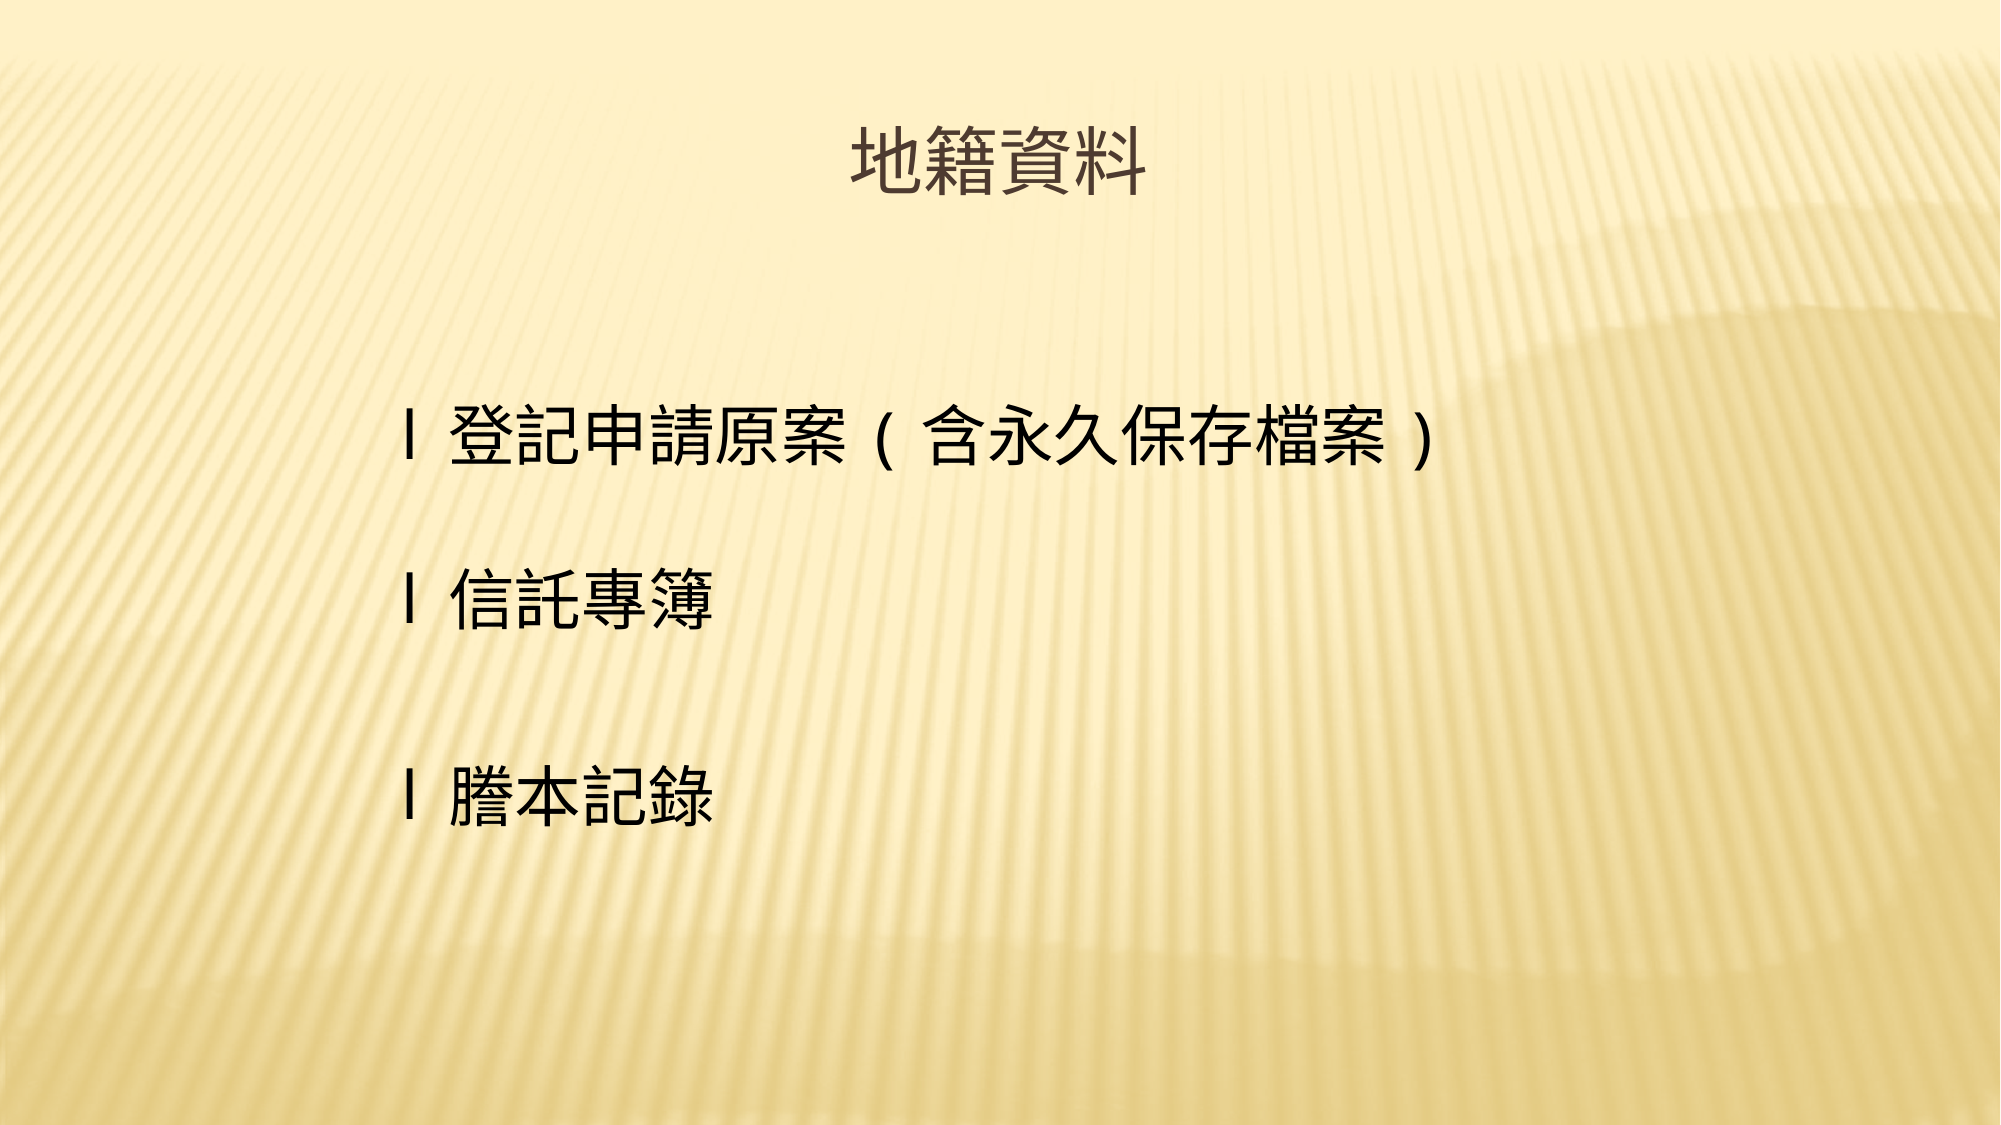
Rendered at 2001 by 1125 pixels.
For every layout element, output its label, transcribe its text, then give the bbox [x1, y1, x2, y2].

title 地籍資料 [66, 90, 1967, 229]
text_box 信託專簿 [386, 550, 1941, 647]
text_box 登記申請原案(含永久保存檔案) [386, 386, 1967, 483]
text_box 謄本記錄 [386, 746, 1899, 843]
